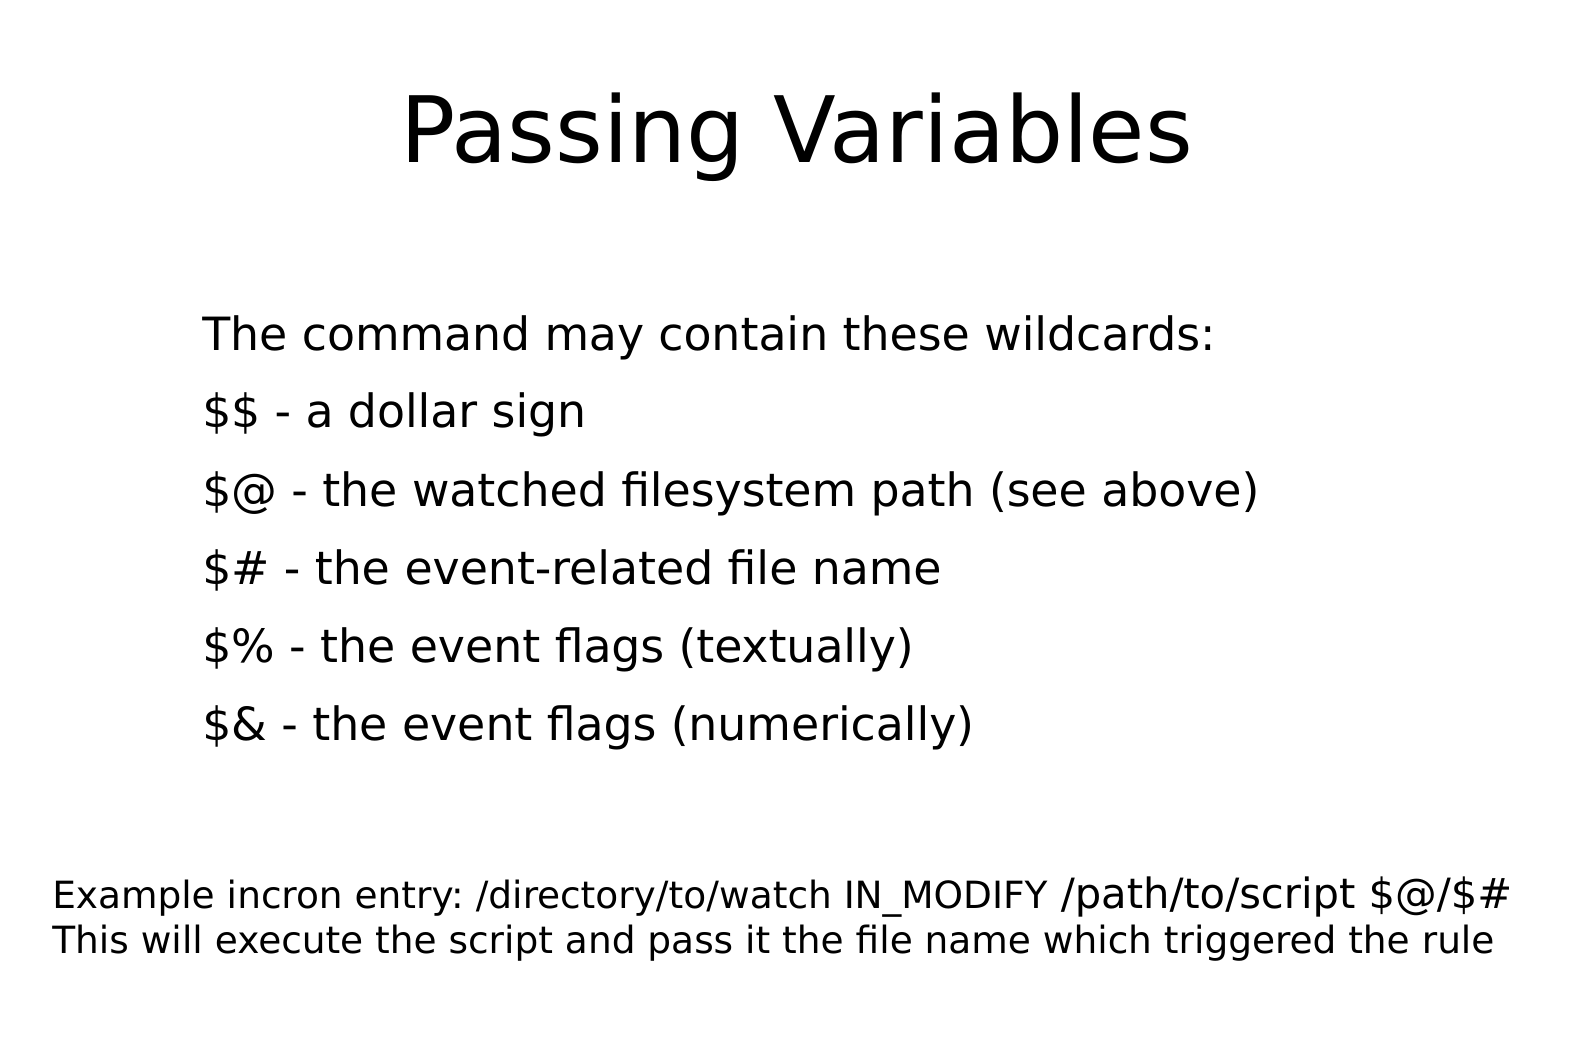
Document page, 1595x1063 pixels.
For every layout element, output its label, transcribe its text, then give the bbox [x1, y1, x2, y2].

text_box The command may contain these wildcards: $$ - a dollar sign $@ - the watched filesystem path (see above) $# - the event-related file name $% - the event flags (textually) $& - the event flags (numerically) [187, 300, 1351, 837]
title Passing Variables [79, 49, 1515, 213]
text_box Example incron entry: /directory/to/watch IN_MODIFY /path/to/script $@/$# This will execute the script and pass it the file name which triggered the rule [37, 862, 1528, 970]
